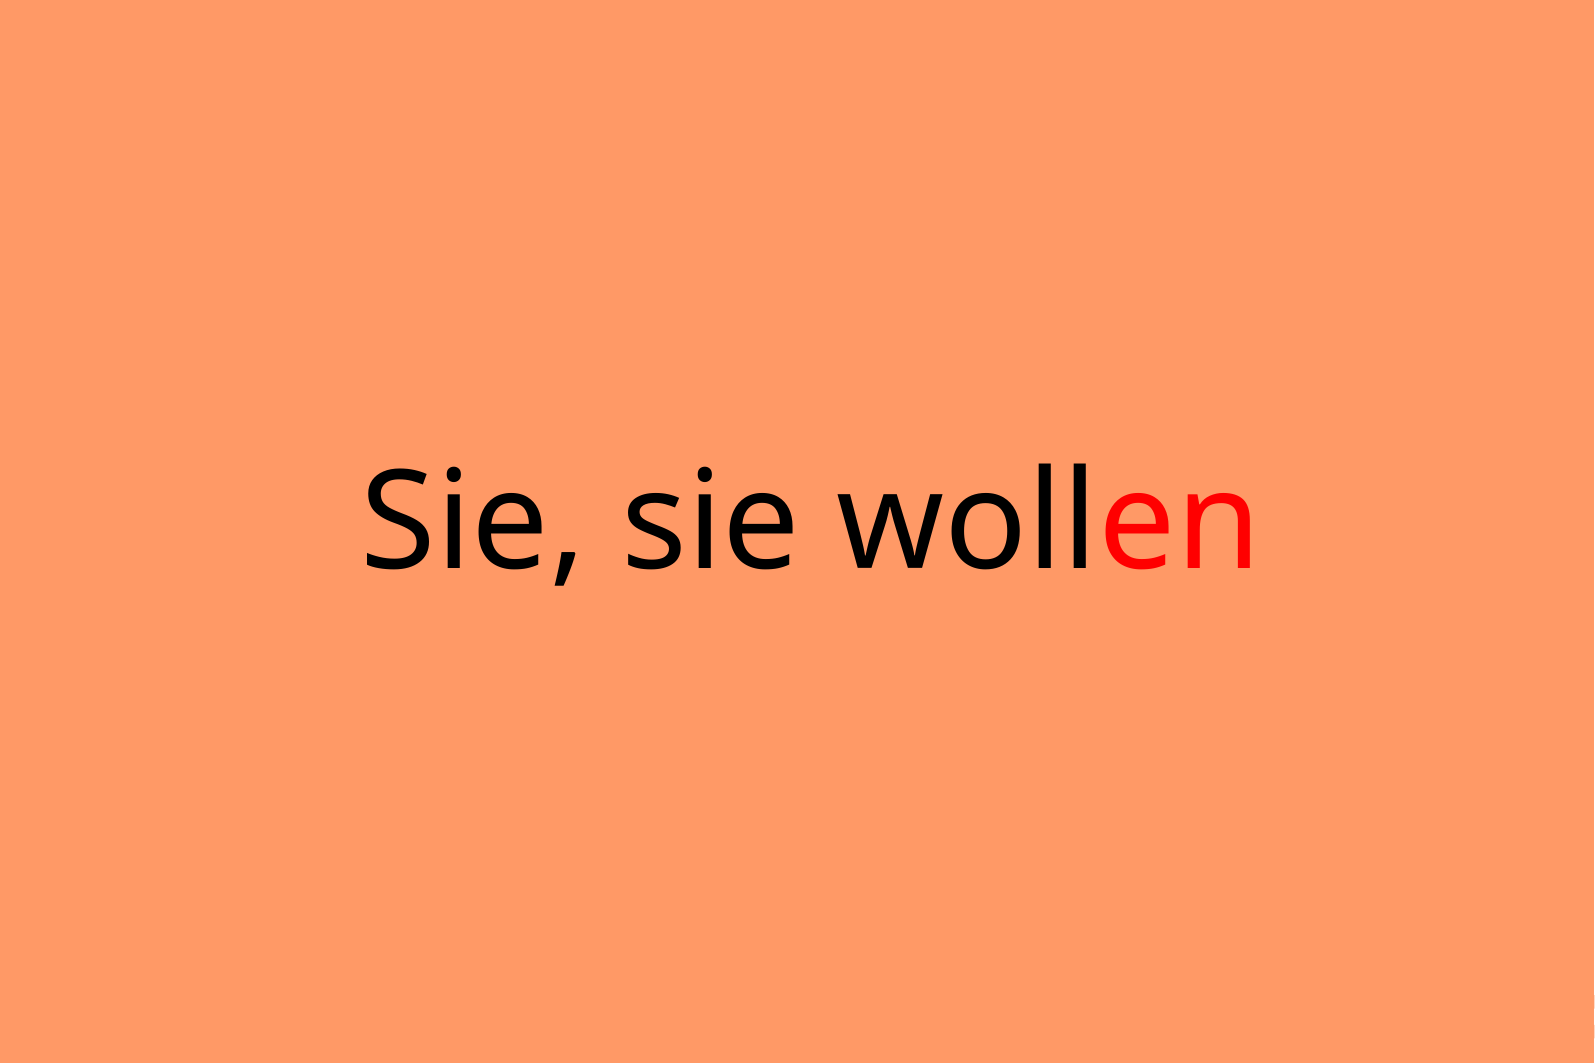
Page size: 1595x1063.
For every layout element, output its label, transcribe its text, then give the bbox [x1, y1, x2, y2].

subtitle Sie, sie wollen [117, 59, 1505, 971]
